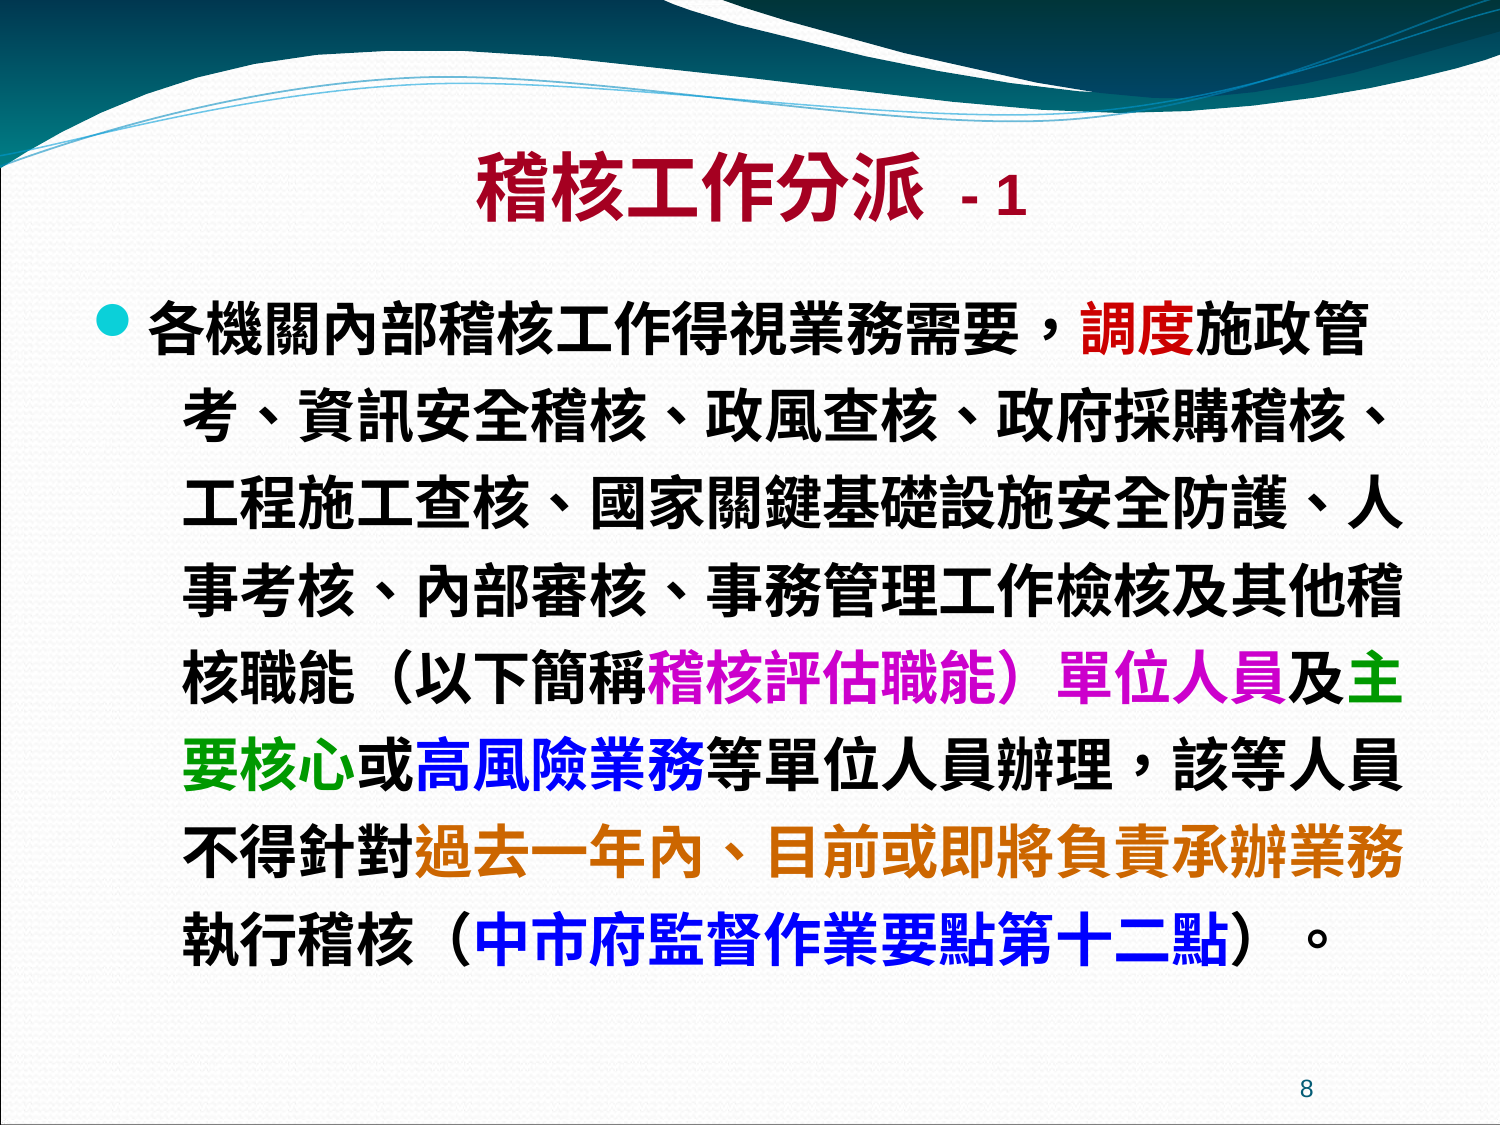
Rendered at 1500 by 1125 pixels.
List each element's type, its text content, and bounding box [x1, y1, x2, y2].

text_box [1299, 1042, 1426, 1103]
title 稽核工作分派 - 1 [76, 42, 1427, 231]
list 各機關內部稽核工作得視業務需要，調度施政管考、資訊安全稽核、政風查核、政府採購稽核、工程施工查核、國家關鍵基礎設施安全防護、人事考核、內部審核、事務管理工作檢核及其他稽核職能（以下簡稱稽核評估職能）單位人員及主要核心或高風險業務等單位人員辦理，該等人員不得針對過去一年內、目前或即將負責承辦業務執行稽核（中市府監督作業要點第十二點）。 [76, 267, 1427, 1012]
